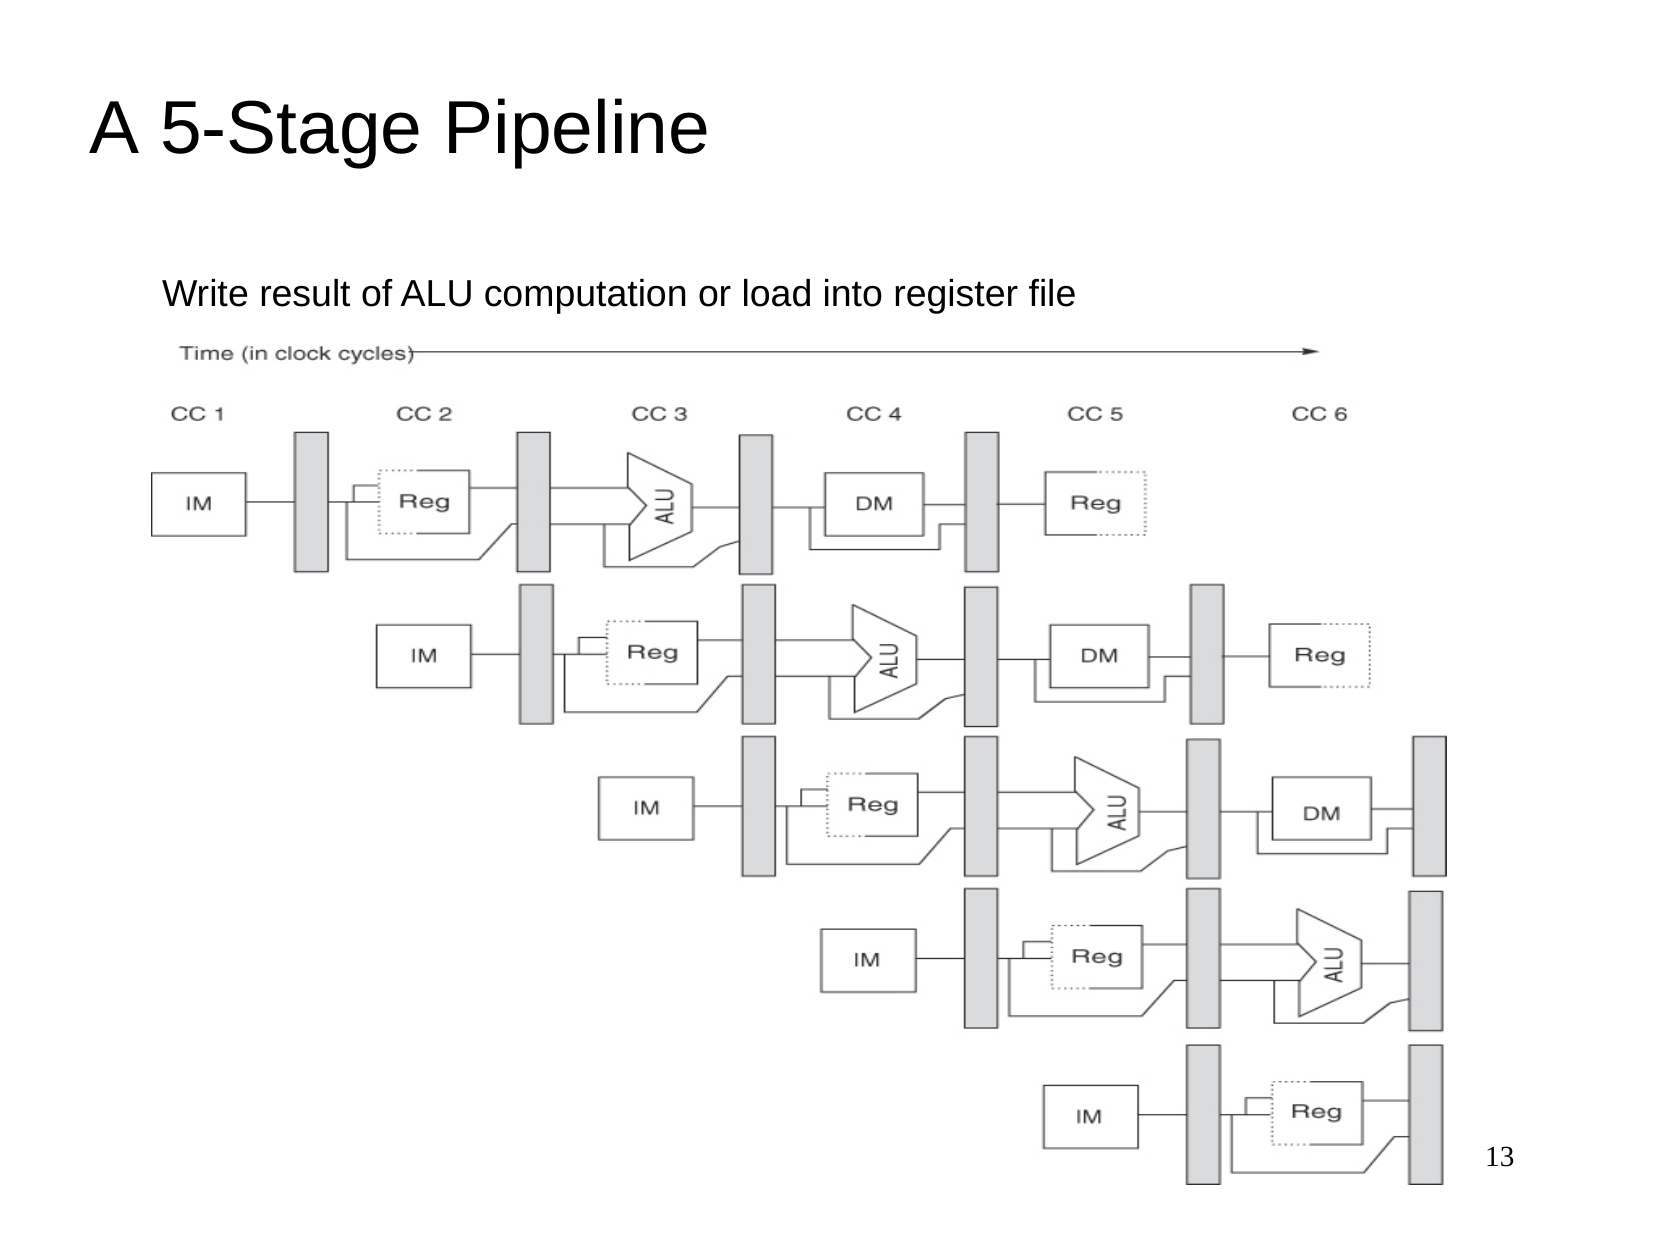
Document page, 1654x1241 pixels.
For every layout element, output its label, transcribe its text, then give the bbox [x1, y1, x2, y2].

picture [151, 344, 1447, 1186]
text_box <number> [1184, 1129, 1530, 1213]
text_box Write result of ALU computation or load into register file [147, 261, 1092, 323]
text_box A 5-Stage Pipeline [74, 71, 727, 177]
